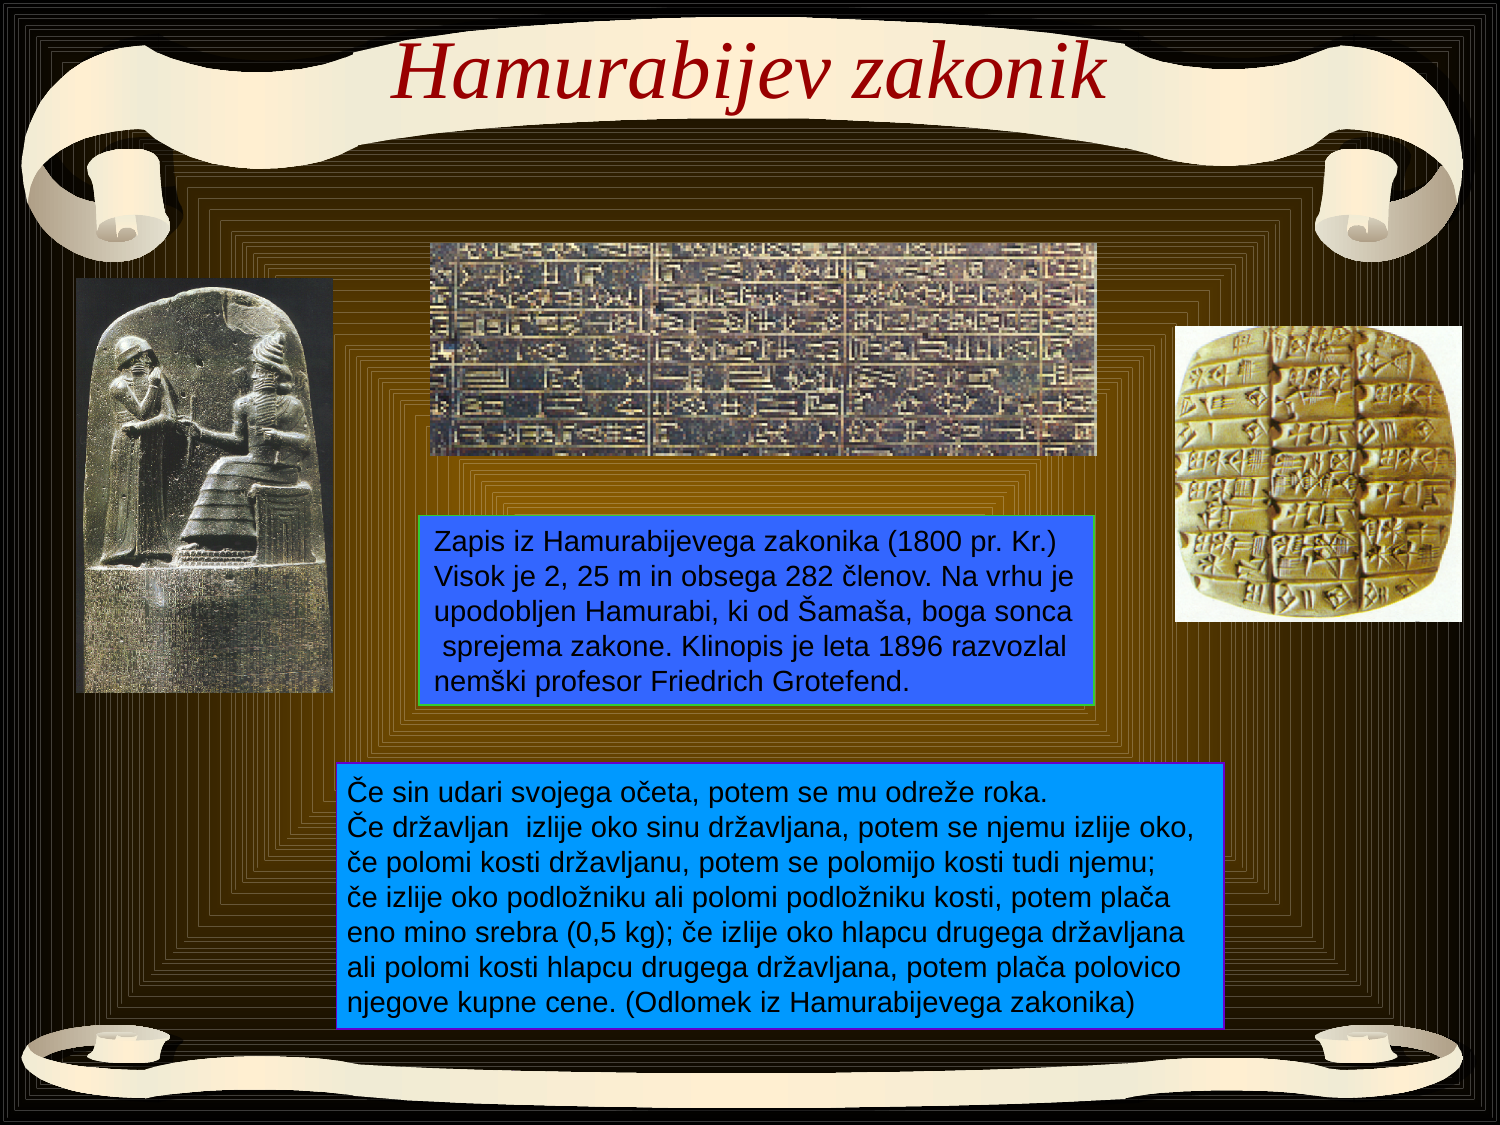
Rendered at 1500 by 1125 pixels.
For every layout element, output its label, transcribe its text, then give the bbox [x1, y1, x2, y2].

text_box Zapis iz Hamurabijevega zakonika (1800 pr. Kr.) Visok je 2, 25 m in obsega 282 členov. Na vrhu je upodobljen Hamurabi, ki od Šamaša, boga sonca sprejema zakone. Klinopis je leta 1896 razvozlal nemški profesor Friedrich Grotefend. [419, 515, 1095, 705]
picture [1175, 326, 1462, 622]
picture [76, 278, 333, 693]
picture [430, 243, 1097, 456]
title Hamurabijev zakonik [112, 0, 1388, 160]
text_box Če sin udari svojega očeta, potem se mu odreže roka. Če državljan izlije oko sinu državljana, potem se njemu izlije oko, če polomi kosti državljanu, potem se polomijo kosti tudi njemu; če izlije oko podložniku ali polomi podložniku kosti, potem plača eno mino srebra (0,5 kg); če izlije oko hlapcu drugega državljana ali polomi kosti hlapcu drugega državljana, potem plača polovico njegove kupne cene. (Odlomek iz Hamurabijevega zakonika) [336, 763, 1224, 1029]
